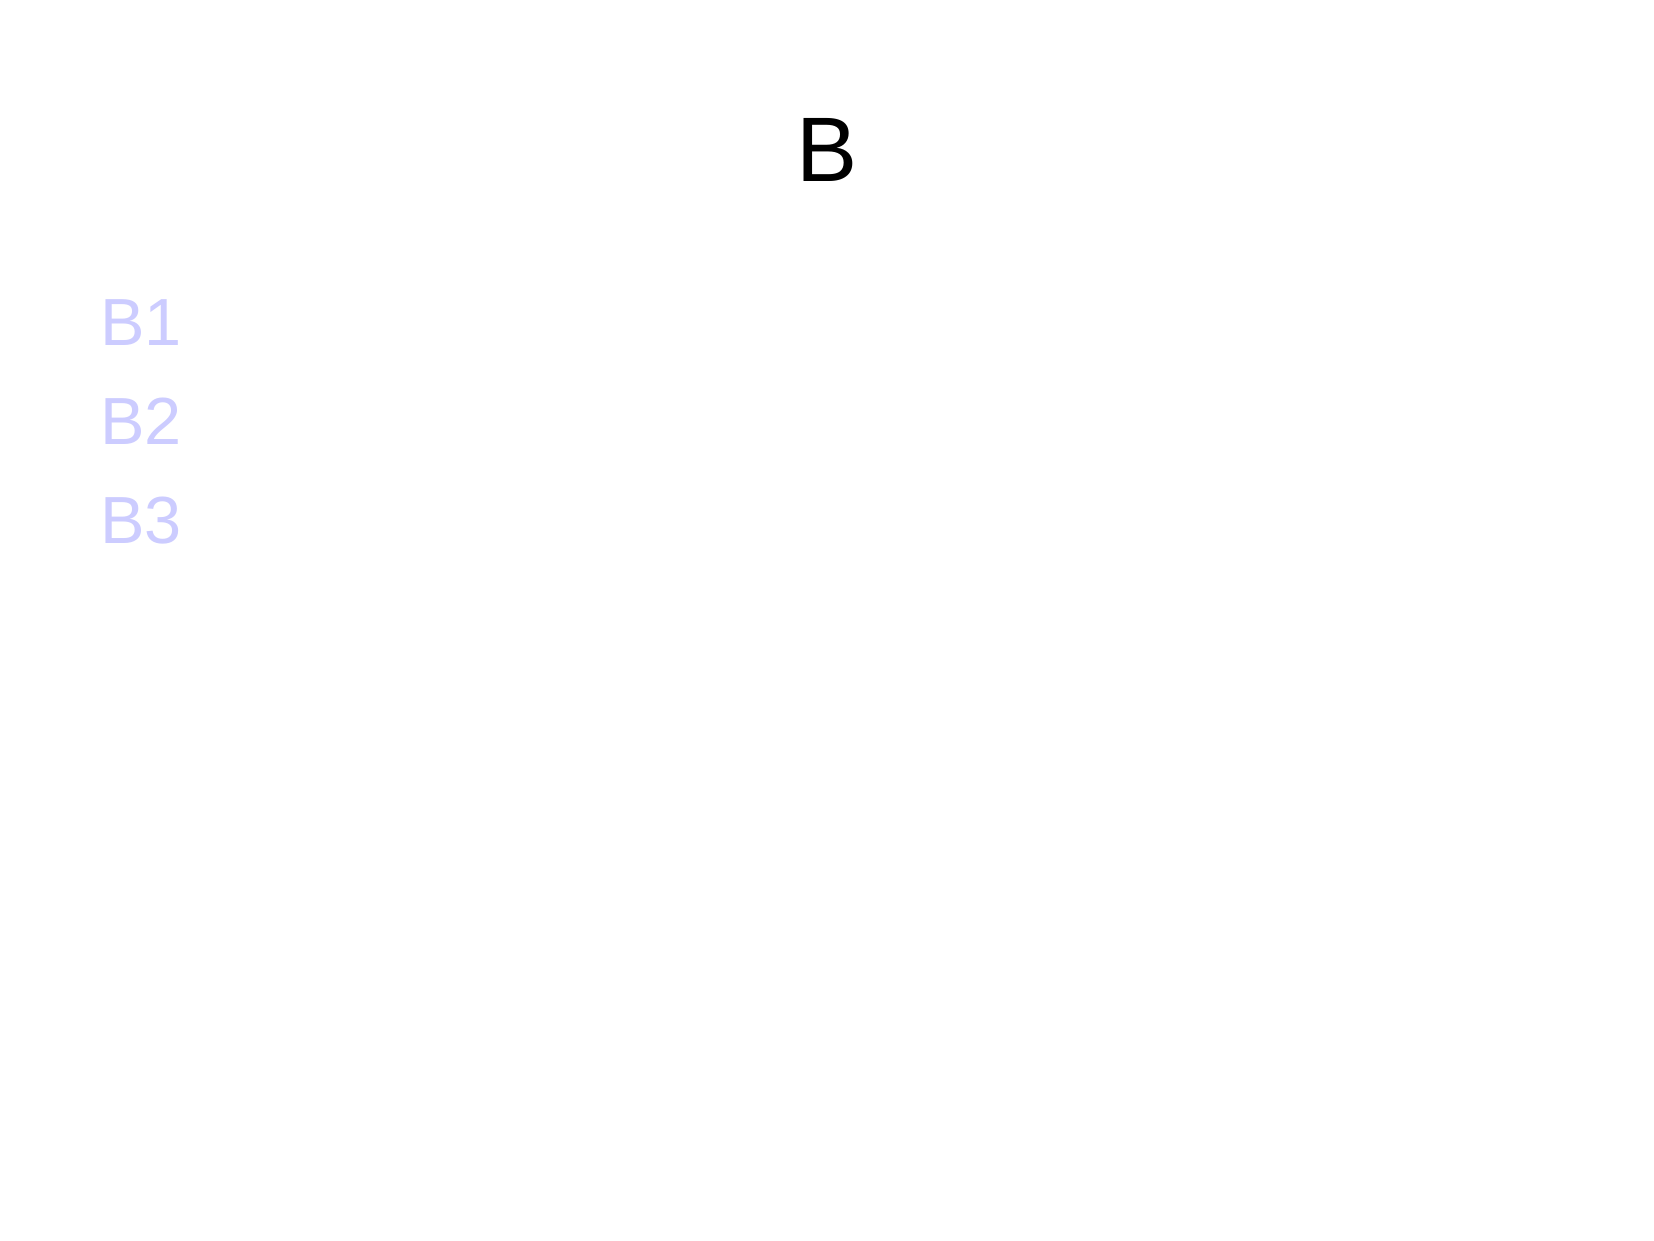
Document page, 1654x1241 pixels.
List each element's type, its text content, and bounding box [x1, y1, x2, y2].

list B1 B2 B3 [82, 290, 1571, 1094]
title B [82, 56, 1571, 250]
